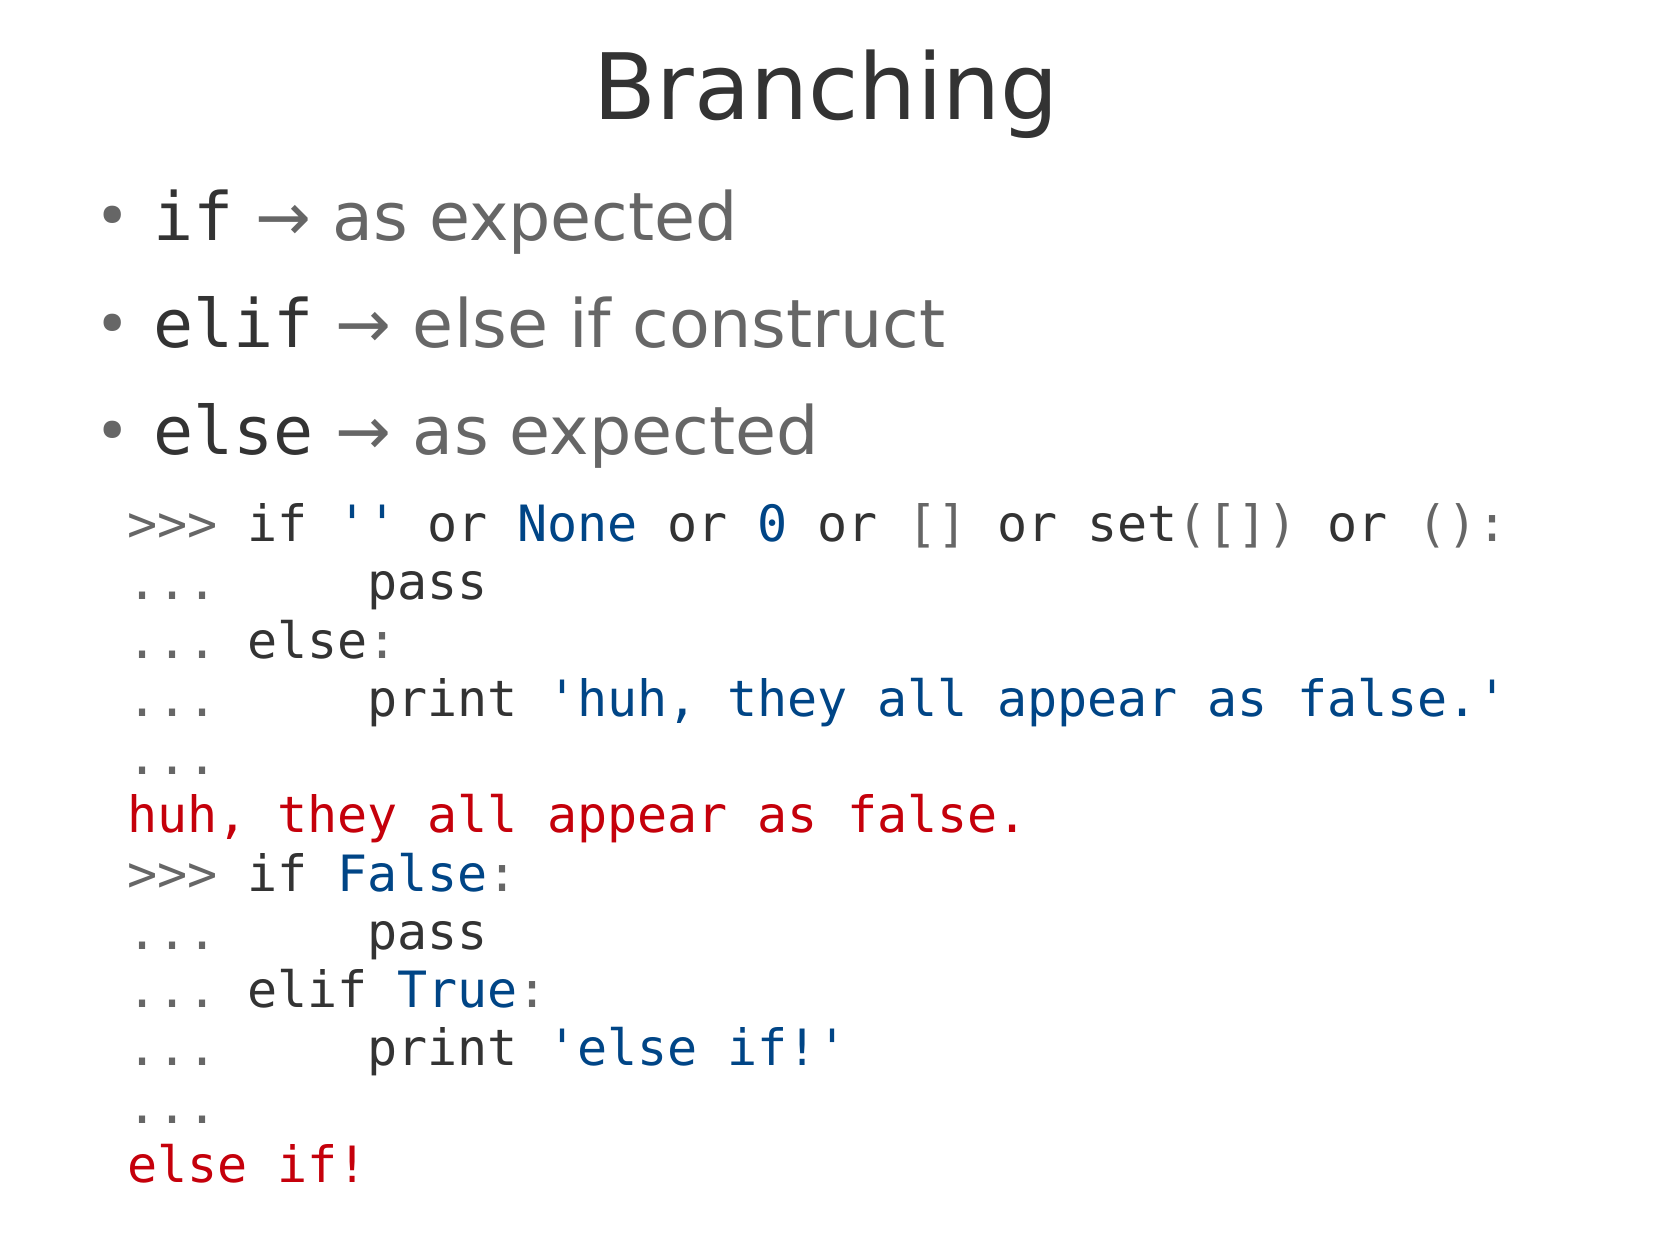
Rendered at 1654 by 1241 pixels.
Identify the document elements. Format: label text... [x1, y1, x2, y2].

text_box >>> if '' or None or 0 or [] or set([]) or (): ... pass ... else: ... print 'huh, they all appear as false.' ... huh, they all appear as false. >>> if False: ... pass ... elif True: ... print 'else if!' ... else if! [112, 487, 1523, 1202]
title Branching [82, 0, 1571, 177]
list if → as expected elif → else if construct else → as expected [82, 177, 1571, 997]
